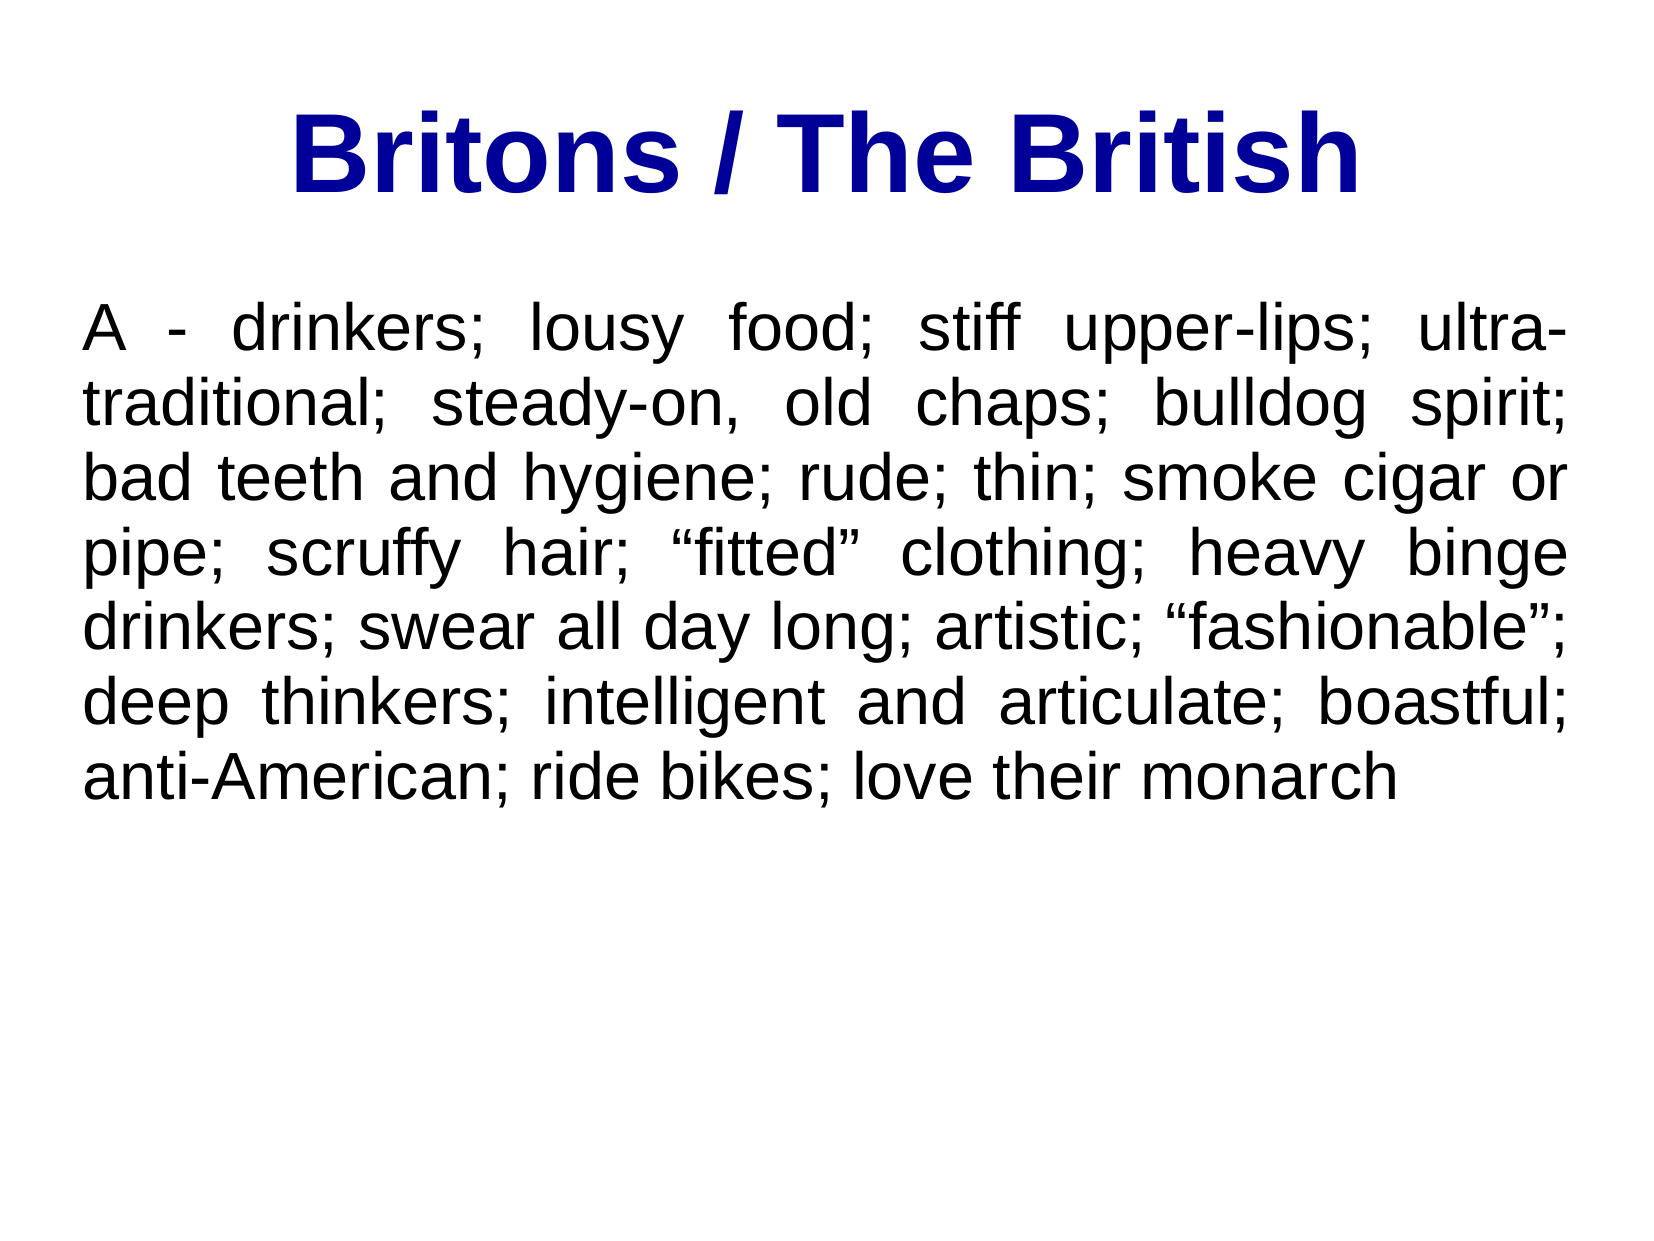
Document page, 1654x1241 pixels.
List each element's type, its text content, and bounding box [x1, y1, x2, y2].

title Britons / The British [82, 49, 1571, 257]
list A - drinkers; lousy food; stiff upper-lips; ultra-traditional; steady-on, old chaps; bulldog spirit; bad teeth and hygiene; rude; thin; smoke cigar or pipe; scruffy hair; “fitted” clothing; heavy binge drinkers; swear all day long; artistic; “fashionable”; deep thinkers; intelligent and articulate; boastful; anti-American; ride bikes; love their monarch [82, 290, 1571, 1109]
